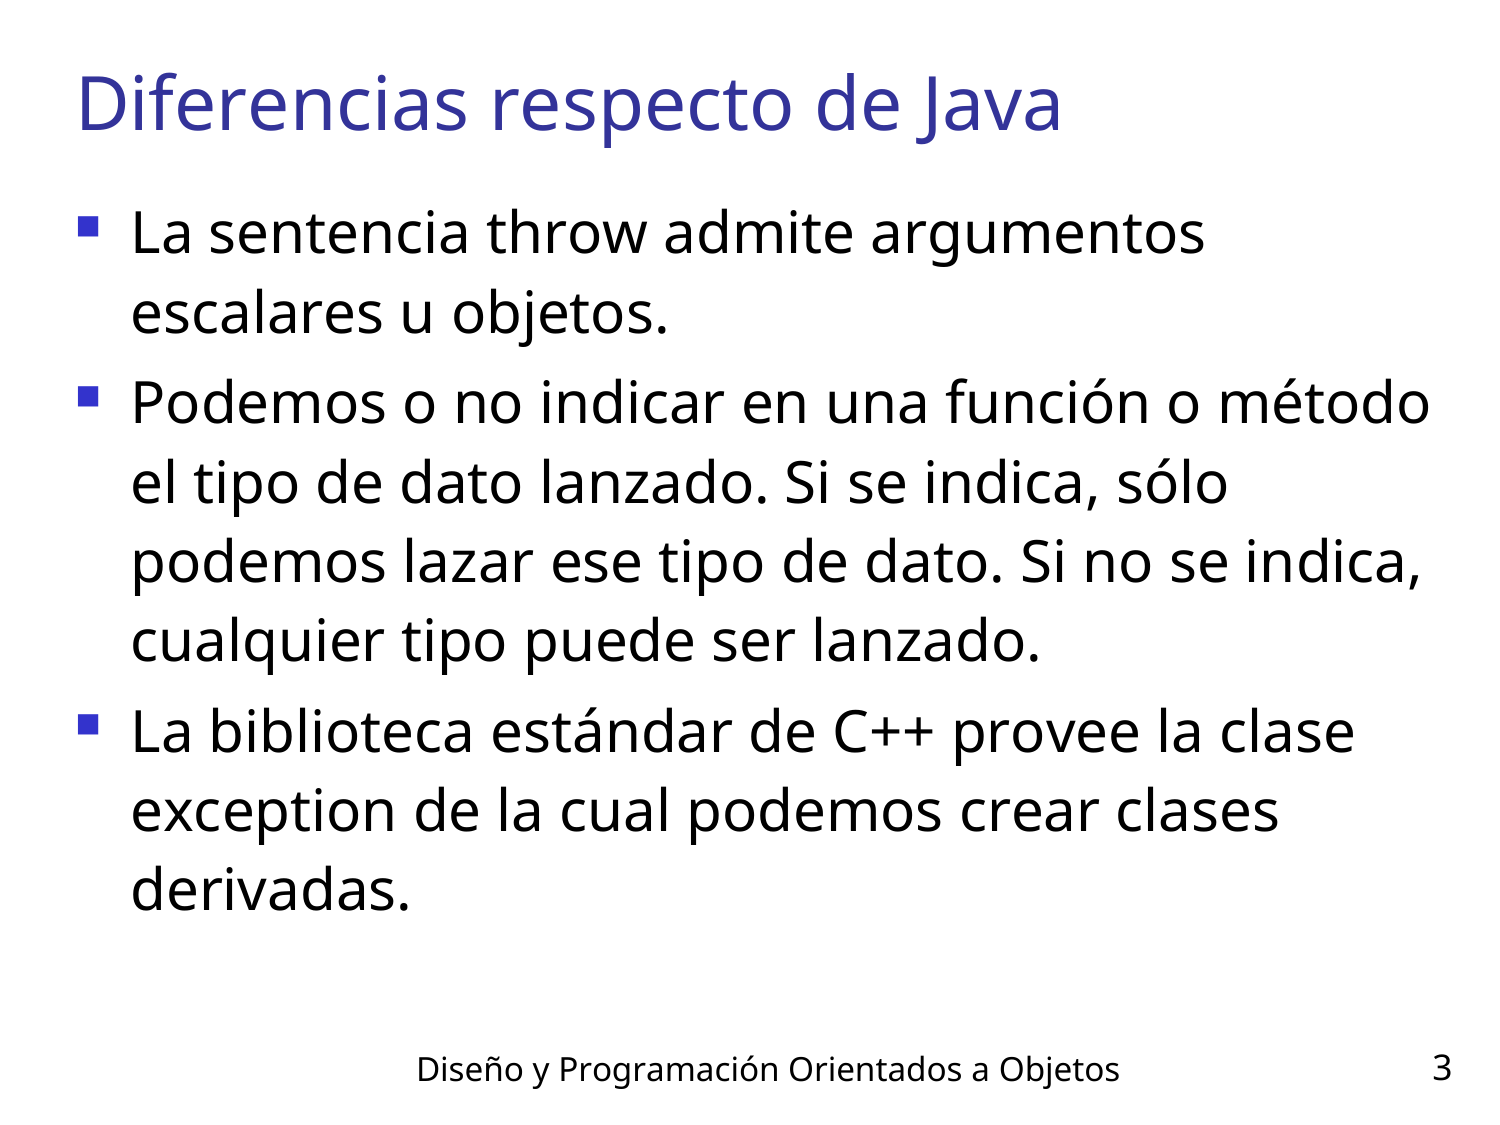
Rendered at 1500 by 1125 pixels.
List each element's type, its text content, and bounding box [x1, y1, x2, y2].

list La sentencia throw admite argumentos escalares u objetos. Podemos o no indicar en una función o método el tipo de dato lanzado. Si se indica, sólo podemos lazar ese tipo de dato. Si no se indica, cualquier tipo puede ser lanzado. La biblioteca estándar de C++ provee la clase exception de la cual podemos crear clases derivadas. [75, 191, 1463, 998]
title Diferencias respecto de Java [75, 27, 1466, 175]
